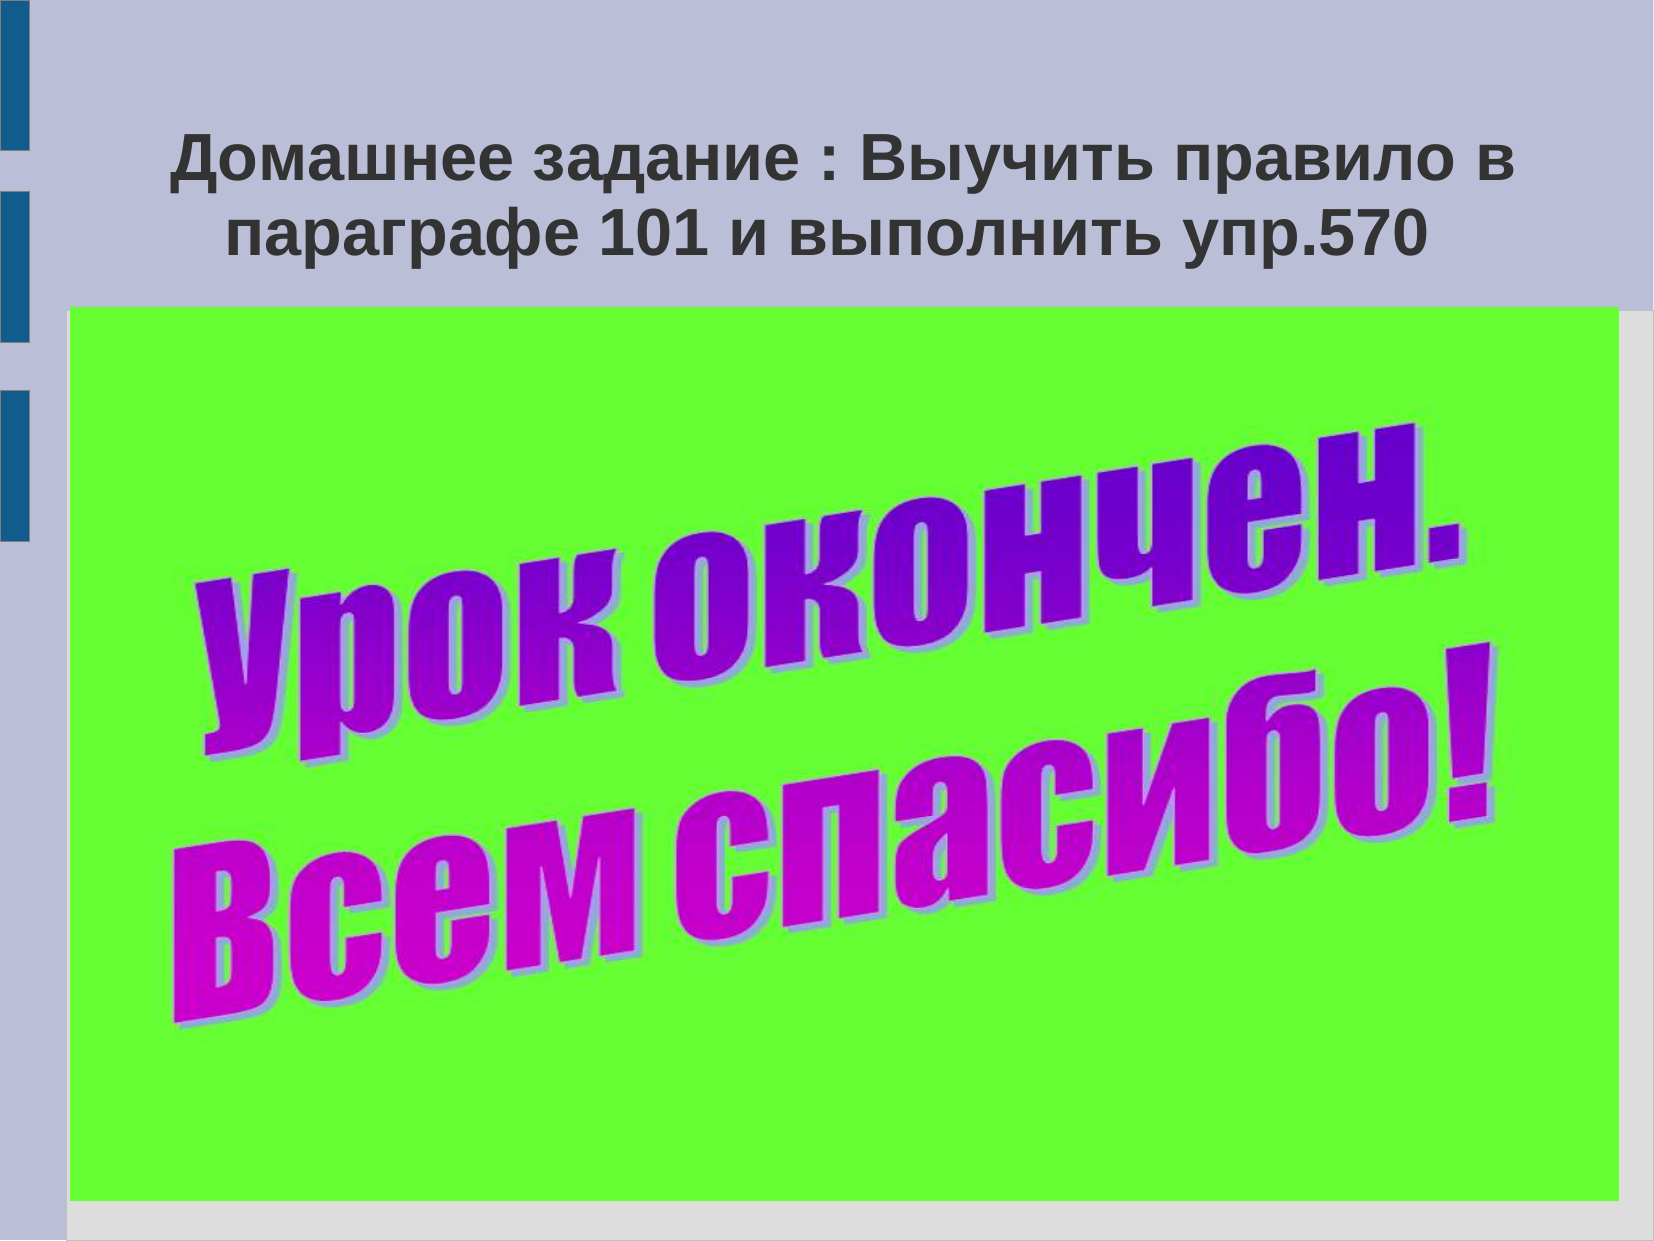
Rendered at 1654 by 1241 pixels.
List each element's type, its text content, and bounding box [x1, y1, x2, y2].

title Домашнее задание : Выучить правило в параграфе 101 и выполнить упр.570 [121, 91, 1534, 299]
picture [70, 307, 1619, 1201]
